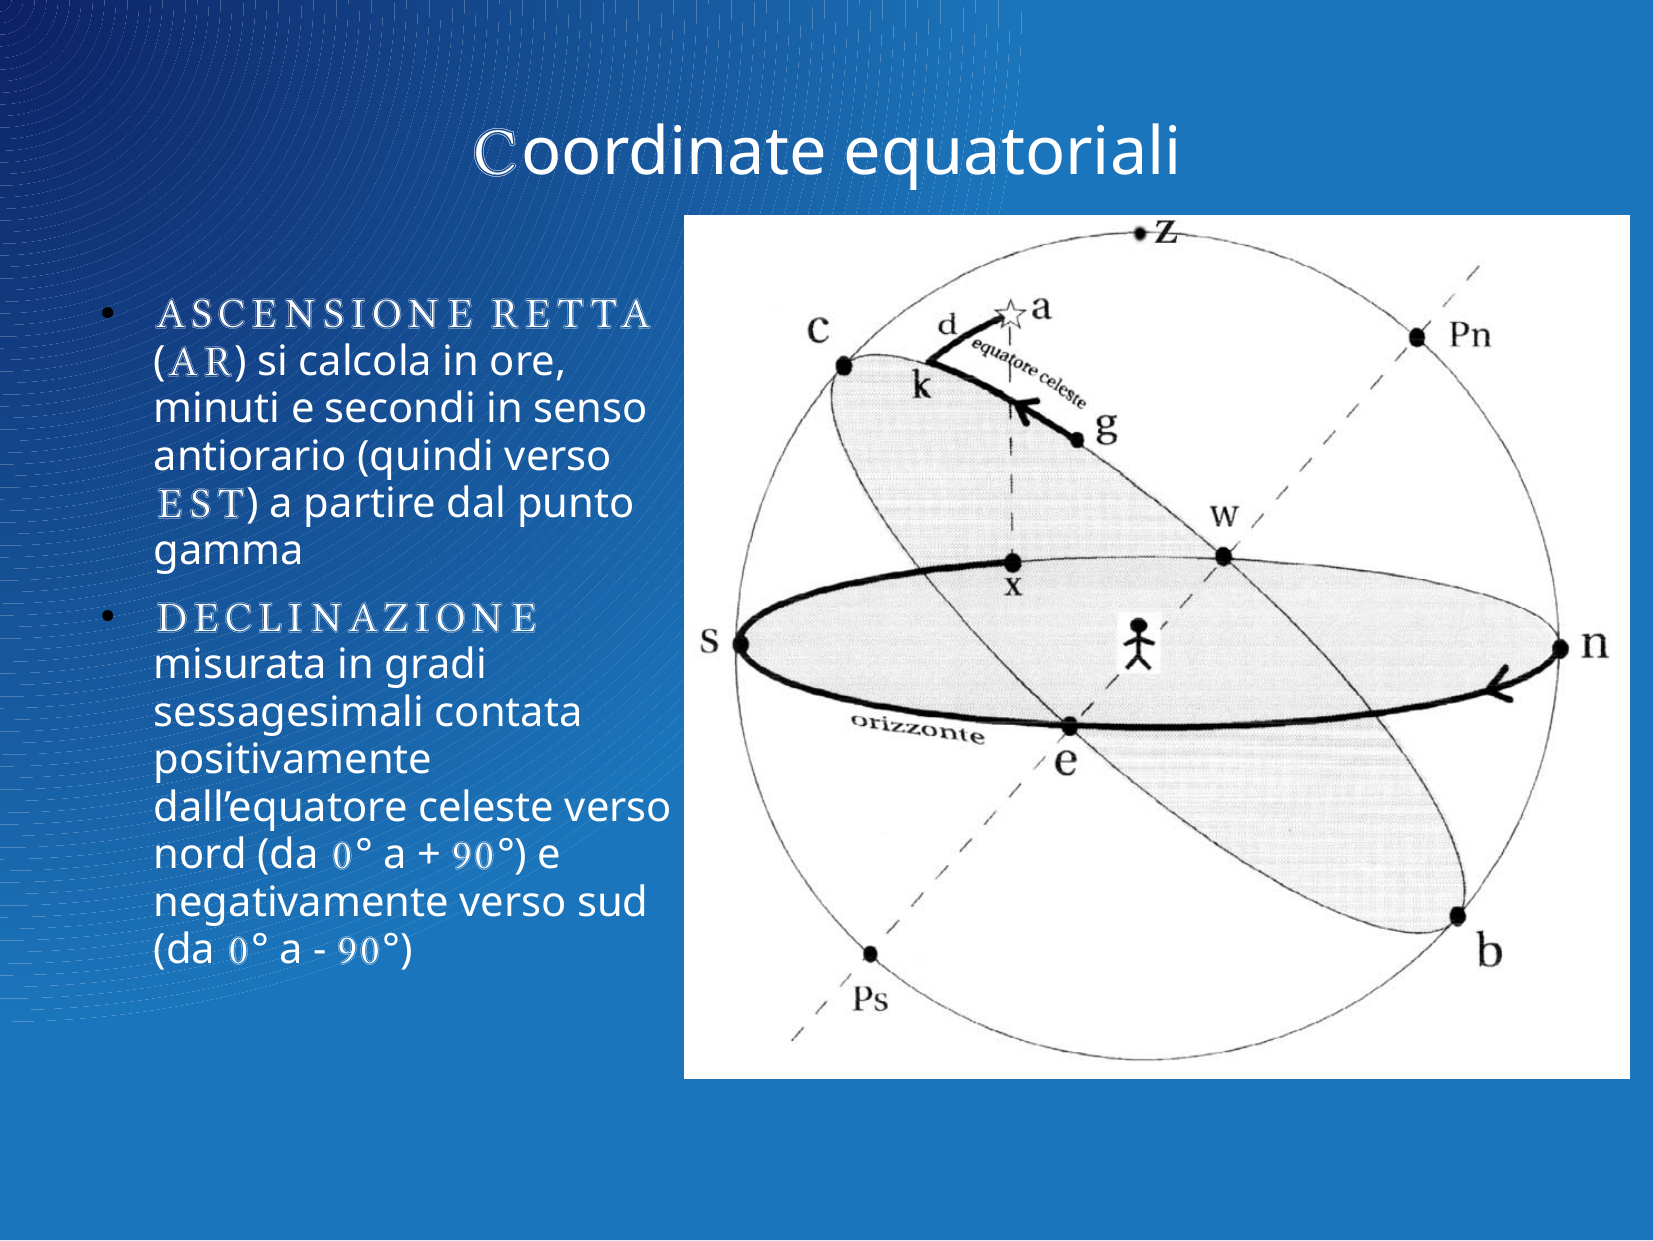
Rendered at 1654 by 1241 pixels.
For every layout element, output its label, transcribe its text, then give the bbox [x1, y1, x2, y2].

picture [684, 215, 1630, 1079]
list ASCENSIONE RETTA (AR) si calcola in ore, minuti e secondi in senso antiorario (quindi verso EST) a partire dal punto gamma DECLINAZIONE misurata in gradi sessagesimali contata positivamente dall’equatore celeste verso nord (da 0° a + 90°) e negativamente verso sud (da 0° a - 90°) [82, 290, 674, 1010]
title Coordinate equatoriali [82, 49, 1571, 257]
